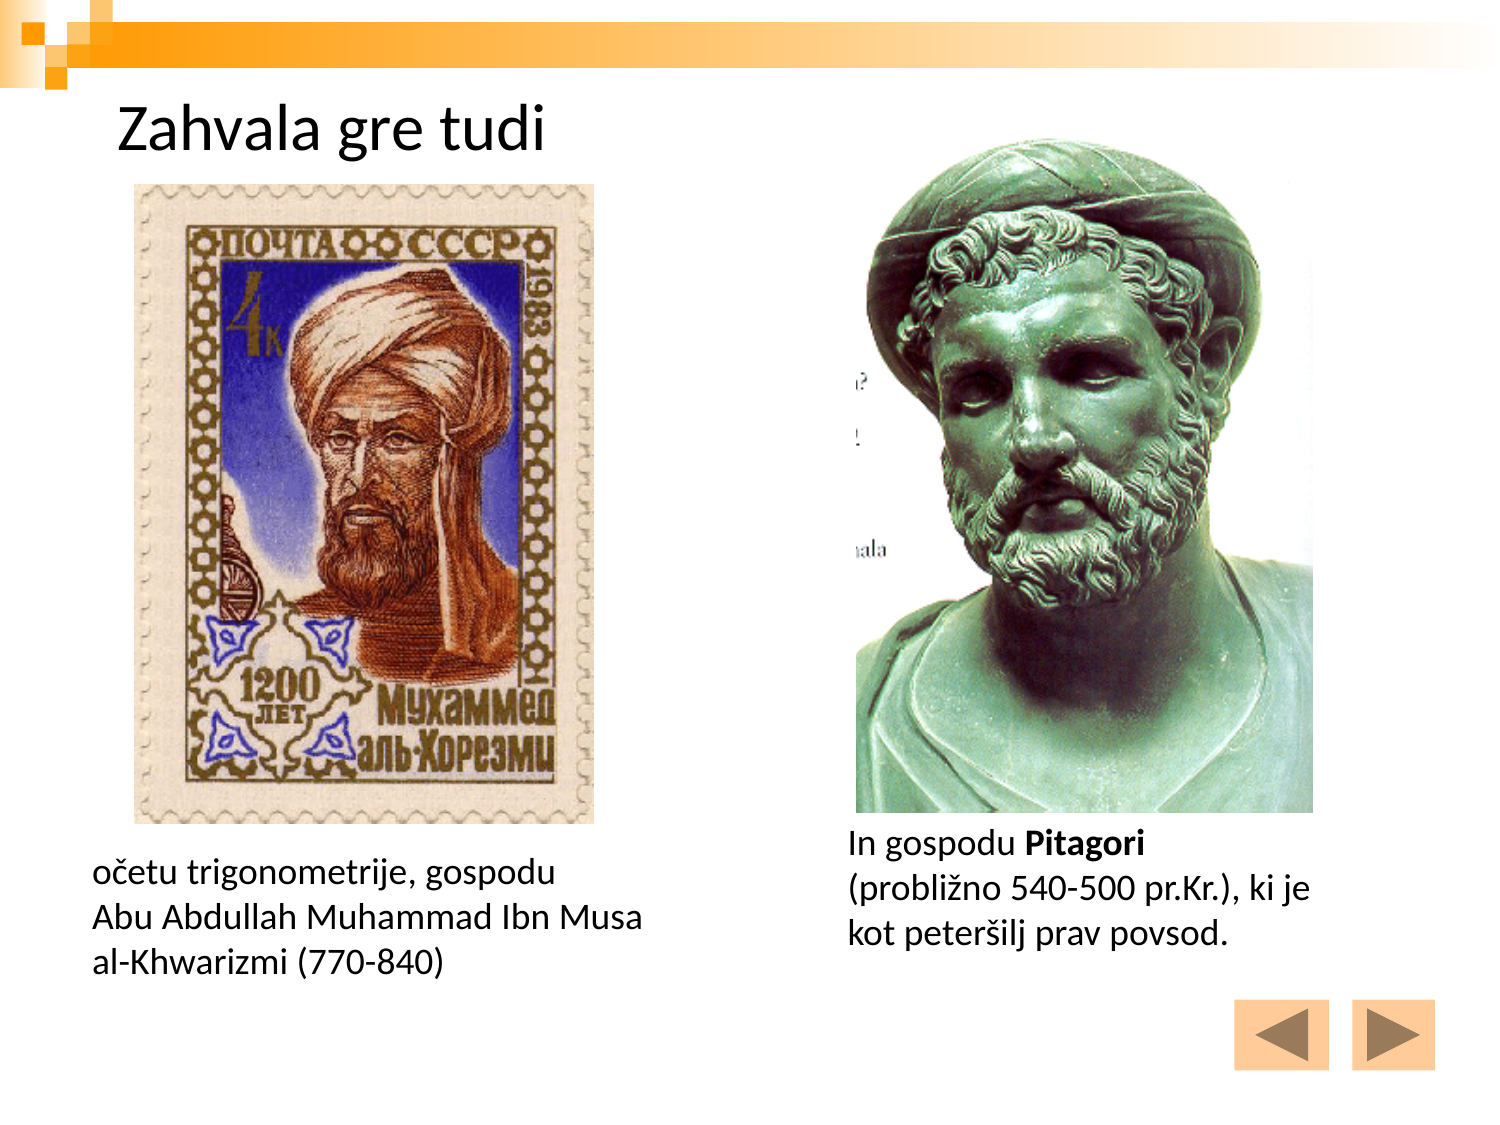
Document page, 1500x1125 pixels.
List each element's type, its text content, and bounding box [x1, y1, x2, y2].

text_box [1352, 999, 1435, 1071]
text_box tg=a [689, 22, 693, 67]
text_box In gospodu Pitagori (probližno 540-500 pr.Kr.), ki je kot peteršilj prav povsod. [832, 810, 1365, 961]
text_box očetu trigonometrije, gospodu Abu Abdullah Muhammad Ibn Musa al-Khwarizmi (770-840) [77, 839, 668, 990]
picture [134, 184, 594, 824]
text_box [1234, 999, 1329, 1071]
text_box Zahvala gre tudi [102, 76, 578, 172]
picture [856, 137, 1313, 813]
